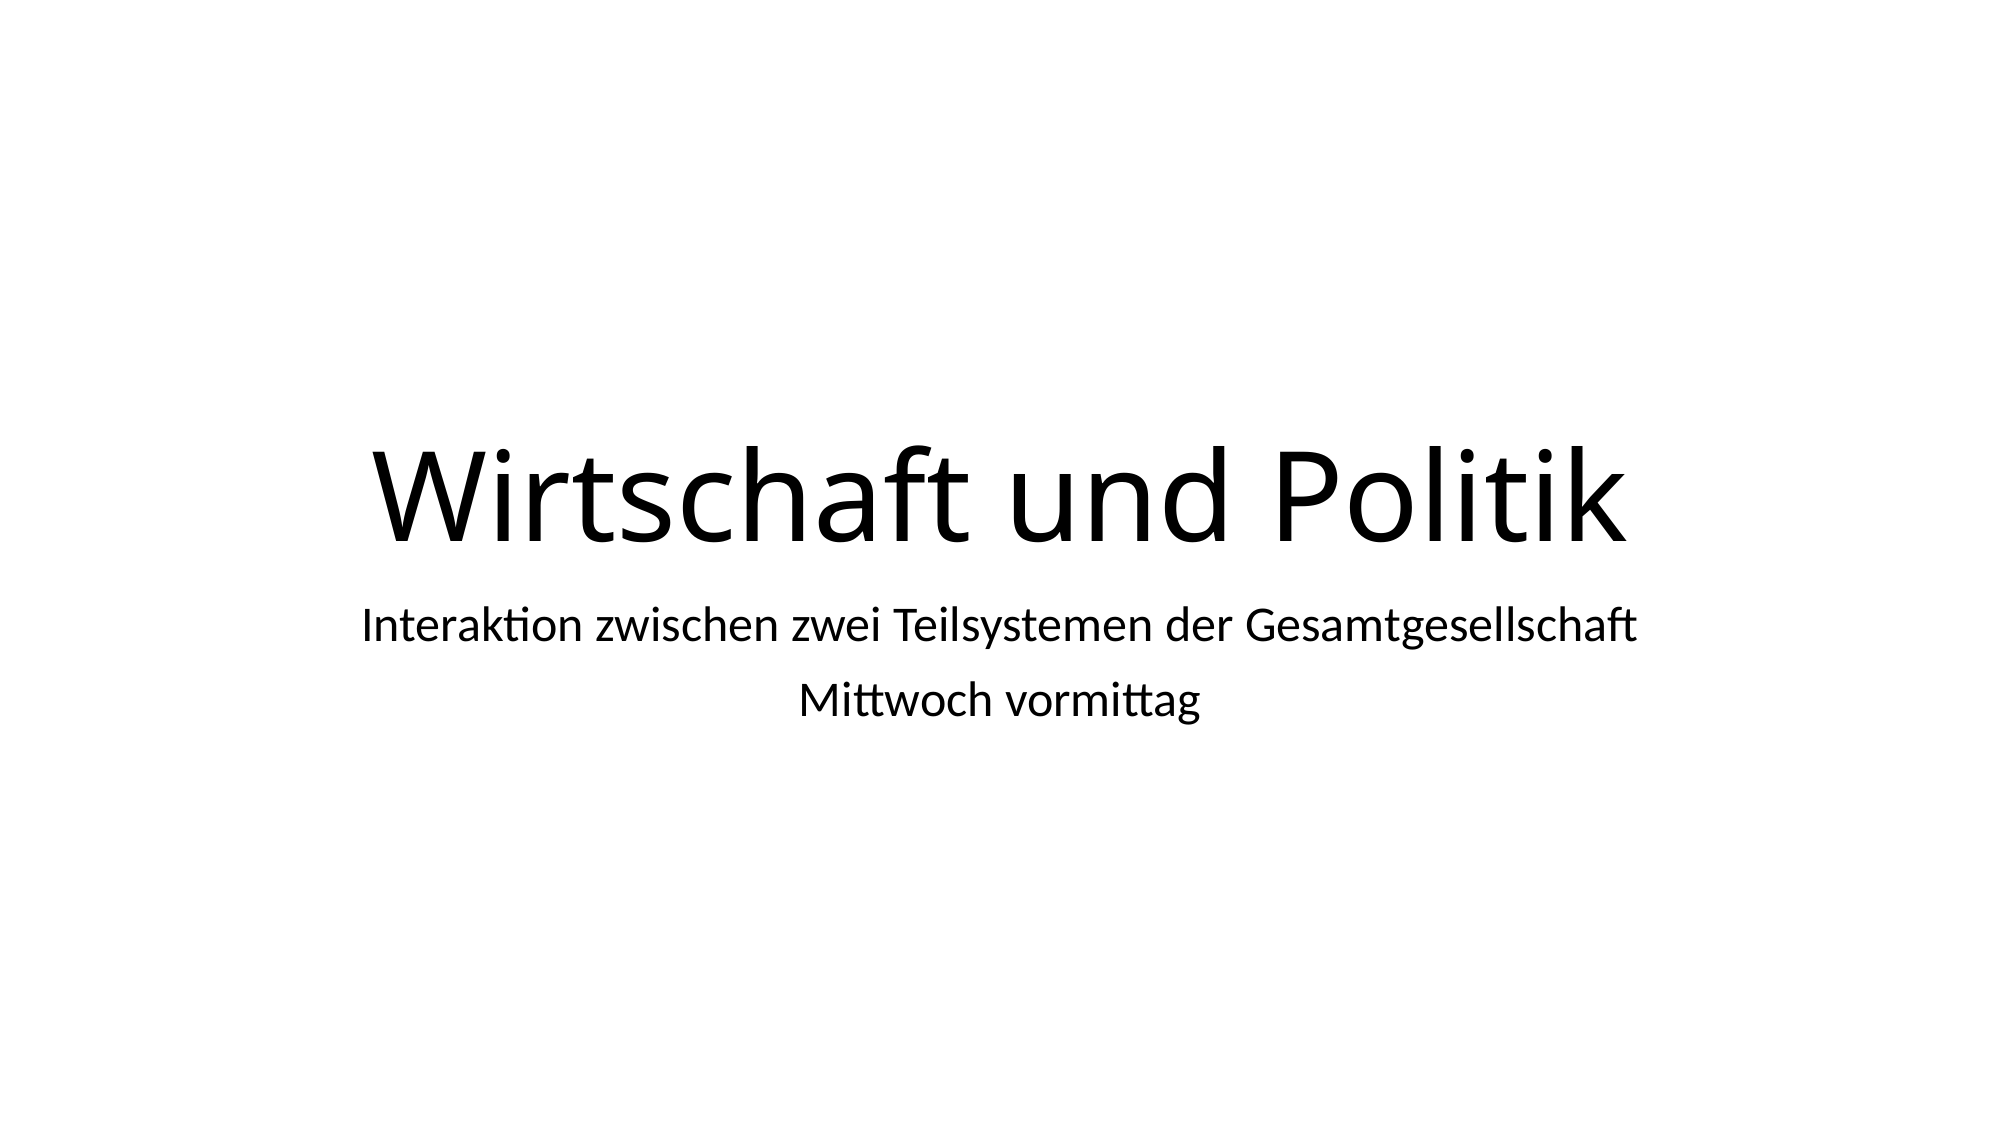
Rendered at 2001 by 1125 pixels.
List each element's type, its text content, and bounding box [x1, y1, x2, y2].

title Wirtschaft und Politik [249, 184, 1750, 576]
subtitle Interaktion zwischen zwei Teilsystemen der Gesamtgesellschaft Mittwoch vormittag [249, 590, 1750, 863]
